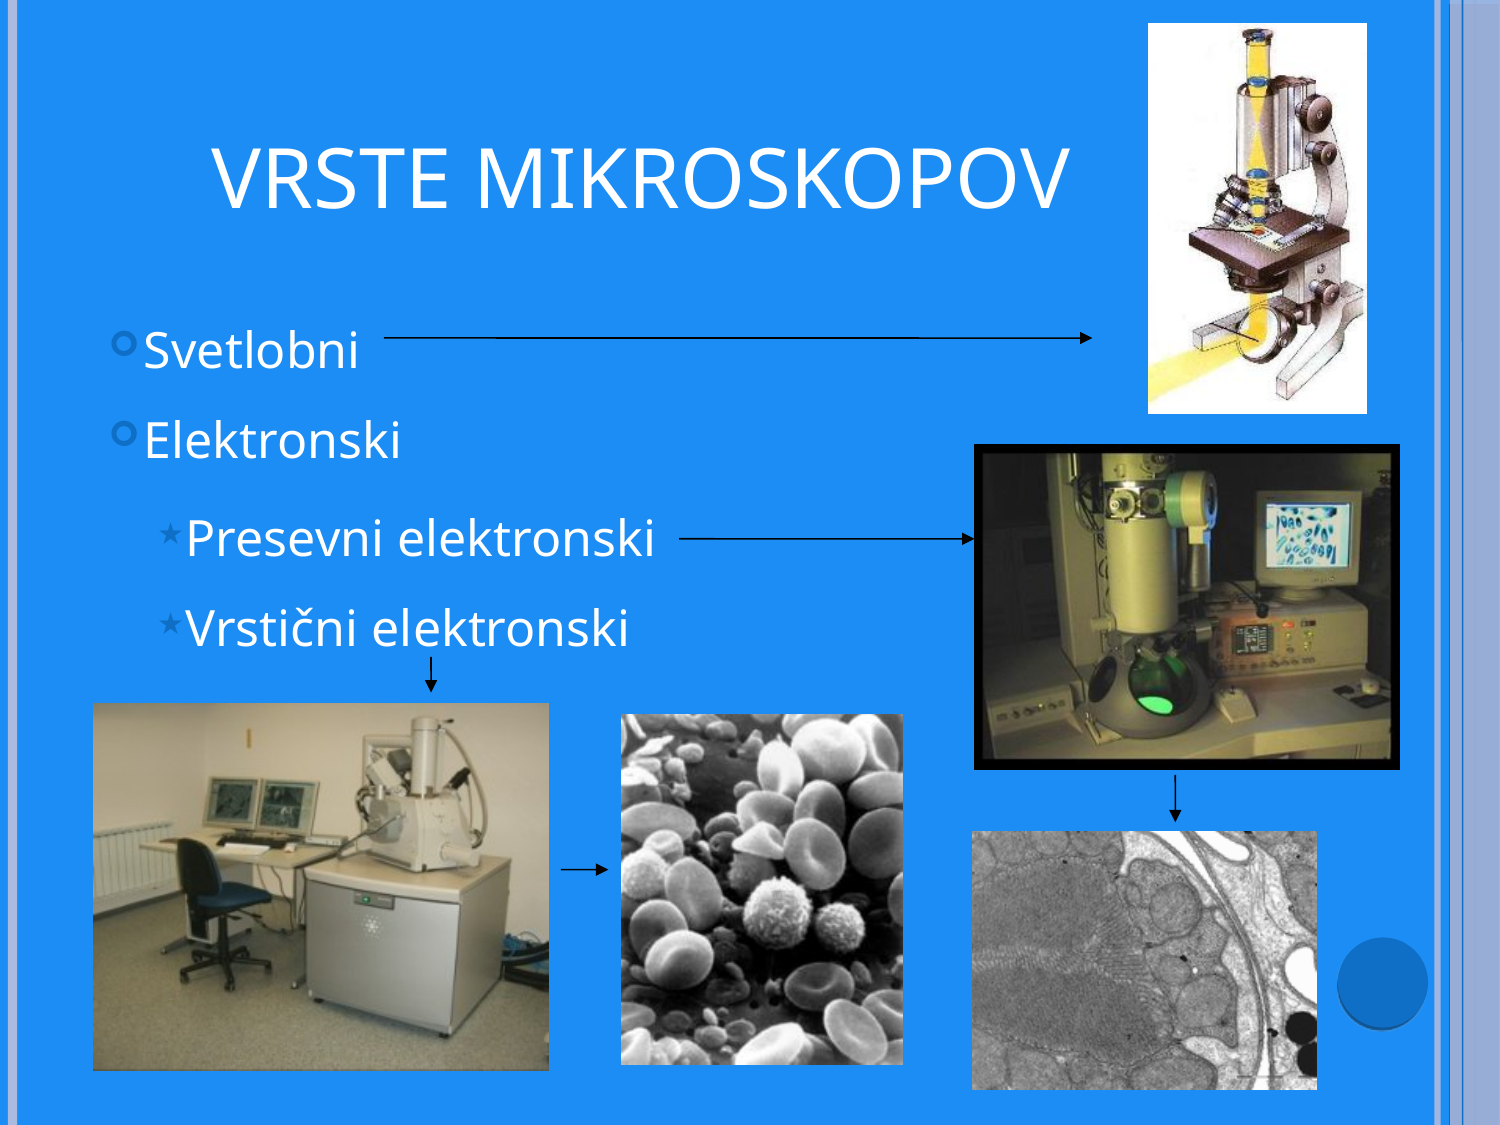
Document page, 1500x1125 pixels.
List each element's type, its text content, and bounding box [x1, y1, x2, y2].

picture [93, 703, 549, 1071]
picture [621, 714, 903, 1065]
text_box Svetlobni Elektronski [93, 281, 510, 510]
list Presevni elektronski Vrstični elektronski [140, 468, 692, 973]
picture [974, 444, 1400, 770]
title VRSTE MIKROSKOPOV [75, 45, 1148, 233]
picture [1148, 23, 1367, 414]
picture [972, 831, 1317, 1090]
